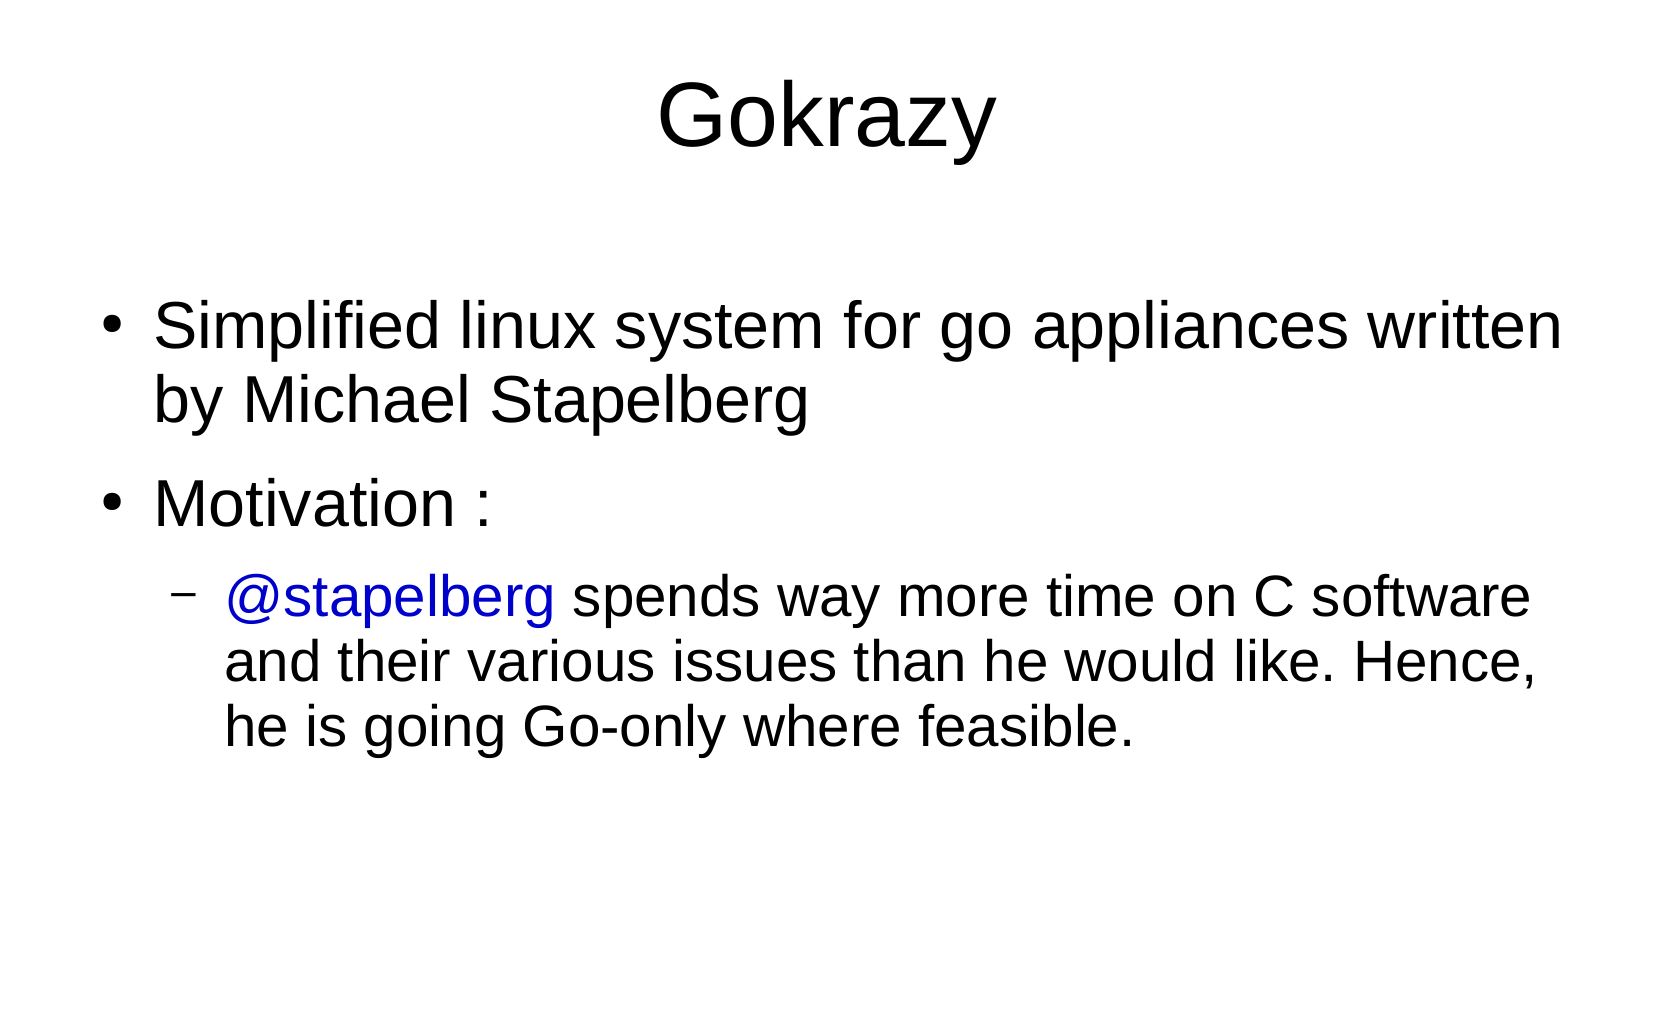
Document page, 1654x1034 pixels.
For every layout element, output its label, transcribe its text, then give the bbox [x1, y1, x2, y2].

title Gokrazy [82, 36, 1571, 193]
list Simplified linux system for go appliances written by Michael Stapelberg Motivation : @stapelberg spends way more time on C software and their various issues than he would like. Hence, he is going Go-only where feasible. [82, 288, 1571, 828]
